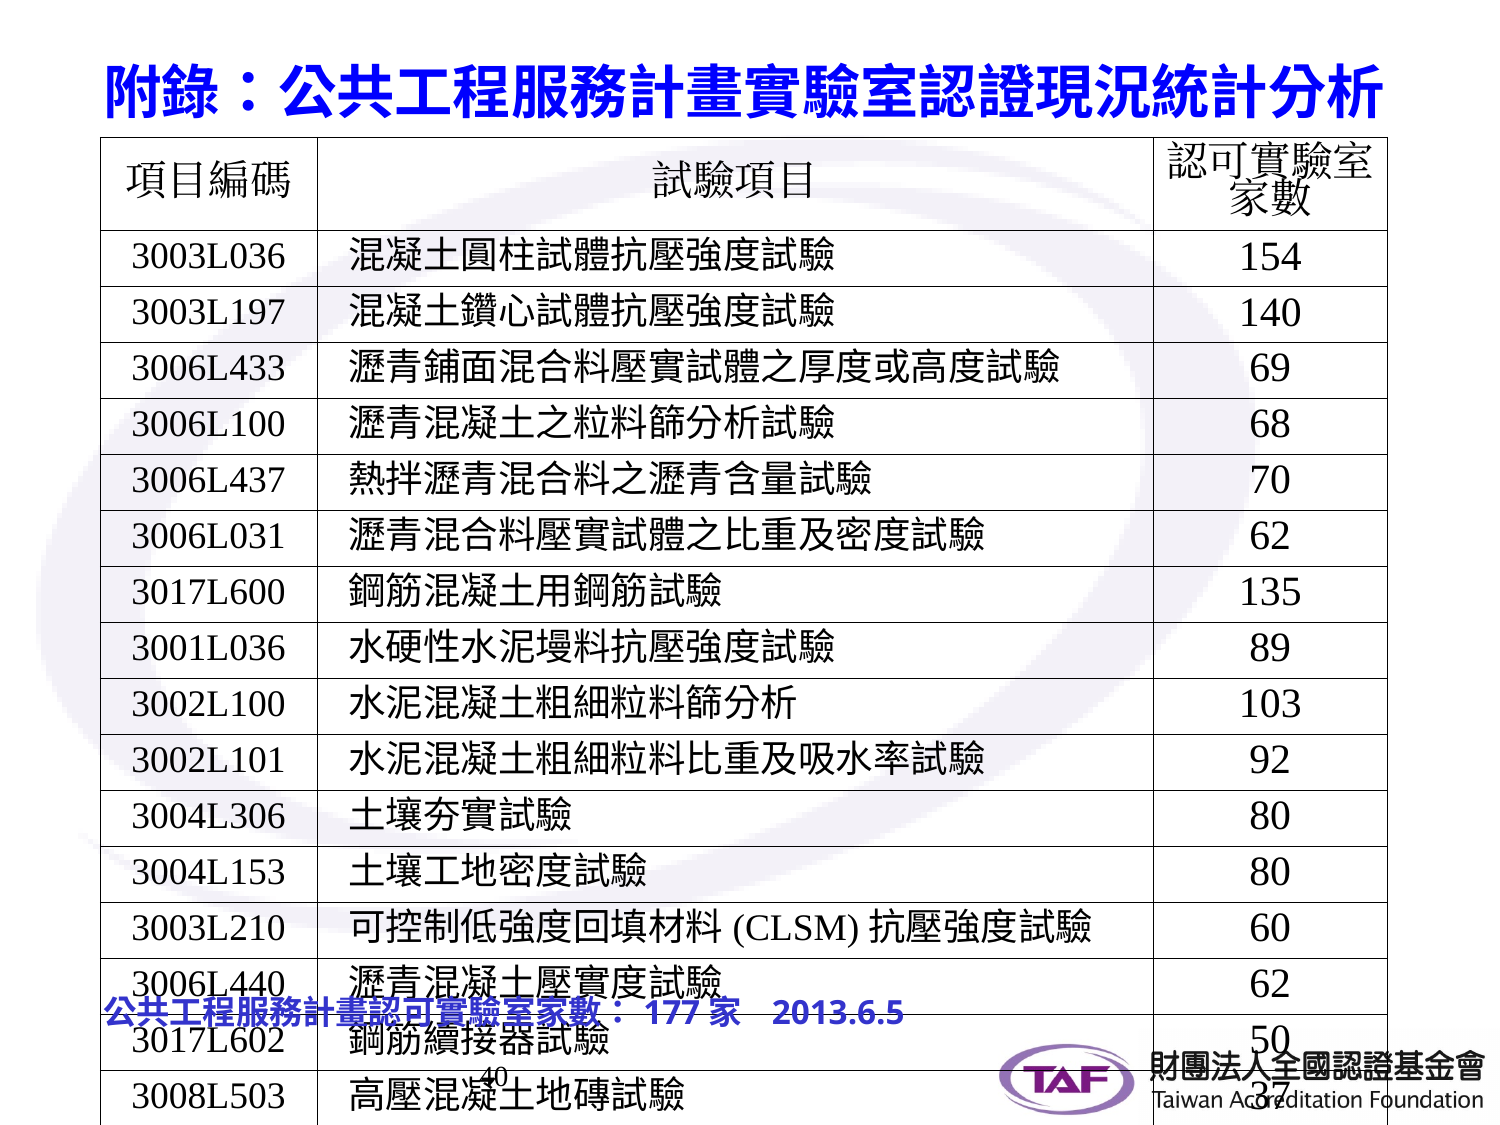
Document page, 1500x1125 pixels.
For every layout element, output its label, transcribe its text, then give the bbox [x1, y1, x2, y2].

table_cell 3017L600 [101, 567, 317, 622]
table_cell 可控制低強度回填材料(CLSM)抗壓強度試驗 [318, 903, 1153, 958]
table_cell 103 [1154, 679, 1387, 734]
table_cell 68 [1154, 399, 1387, 454]
table_cell 高壓混凝土地磚試驗 [524, 1071, 1153, 1125]
table_cell 水泥混凝土粗細粒料篩分析 [318, 679, 1153, 734]
table_cell 62 [1154, 959, 1387, 1014]
table_header 項目編碼 [101, 138, 317, 230]
table_cell 3006L440 [101, 959, 317, 976]
table_cell 3004L306 [101, 791, 317, 846]
table_cell 瀝青混凝土壓實度試驗 [318, 959, 1153, 1014]
table_cell 154 [1154, 231, 1387, 286]
table_cell 瀝青混凝土之粒料篩分析試驗 [318, 399, 1153, 454]
table_cell 92 [1154, 735, 1387, 790]
text_box <編號> [210, 1050, 524, 1125]
table_cell 混凝土圓柱試體抗壓強度試驗 [318, 231, 1153, 286]
table_cell 鋼筋續接器試驗 [524, 1015, 1153, 1070]
table_cell 3001L036 [101, 623, 317, 678]
table_cell 水硬性水泥墁料抗壓強度試驗 [318, 623, 1153, 678]
table_cell 89 [1154, 623, 1387, 678]
table_cell 60 [1154, 903, 1387, 958]
table_cell 70 [1154, 455, 1387, 510]
table_cell 土壤夯實試驗 [318, 791, 1153, 846]
table_cell 135 [1154, 567, 1387, 622]
table_cell 3003L036 [101, 231, 317, 286]
table_cell 水泥混凝土粗細粒料比重及吸水率試驗 [318, 735, 1153, 790]
table_cell 3002L101 [101, 735, 317, 790]
table_cell 140 [1154, 287, 1387, 342]
table_cell 3004L153 [101, 847, 317, 902]
table_cell 80 [1154, 847, 1387, 902]
table_cell 3008L503 [101, 1071, 210, 1125]
table_cell 3006L031 [101, 511, 317, 566]
table_cell 3002L100 [101, 679, 317, 734]
table_cell 3003L210 [101, 903, 317, 958]
table_cell 69 [1154, 343, 1387, 398]
table_cell 37 [1154, 1071, 1387, 1125]
table_cell 混凝土鑽心試體抗壓強度試驗 [318, 287, 1153, 342]
table_cell 3006L437 [101, 455, 317, 510]
table_cell 瀝青鋪面混合料壓實試體之厚度或高度試驗 [318, 343, 1153, 398]
text_box 公共工程服務計畫認可實驗室家數：177家 2013.6.5 [88, 976, 1075, 1047]
table_cell 3006L100 [101, 399, 317, 454]
text_box 附錄：公共工程服務計畫實驗室認證現況統計分析 [29, 42, 1459, 138]
table_cell 熱拌瀝青混合料之瀝青含量試驗 [318, 455, 1153, 510]
table_cell 鋼筋混凝土用鋼筋試驗 [318, 567, 1153, 622]
table_cell 50 [1154, 1015, 1387, 1070]
table_cell 3017L602 [101, 1047, 210, 1070]
picture [1388, 1028, 1500, 1125]
table_cell 土壤工地密度試驗 [318, 847, 1153, 902]
table_cell 62 [1154, 511, 1387, 566]
table_cell 80 [1154, 791, 1387, 846]
table_cell 瀝青混合料壓實試體之比重及密度試驗 [318, 511, 1153, 566]
table_cell 3003L197 [101, 287, 317, 342]
table_cell 3006L433 [101, 343, 317, 398]
table_header 試驗項目 [318, 138, 1153, 230]
table_header 認可實驗室 家數 [1154, 138, 1387, 230]
